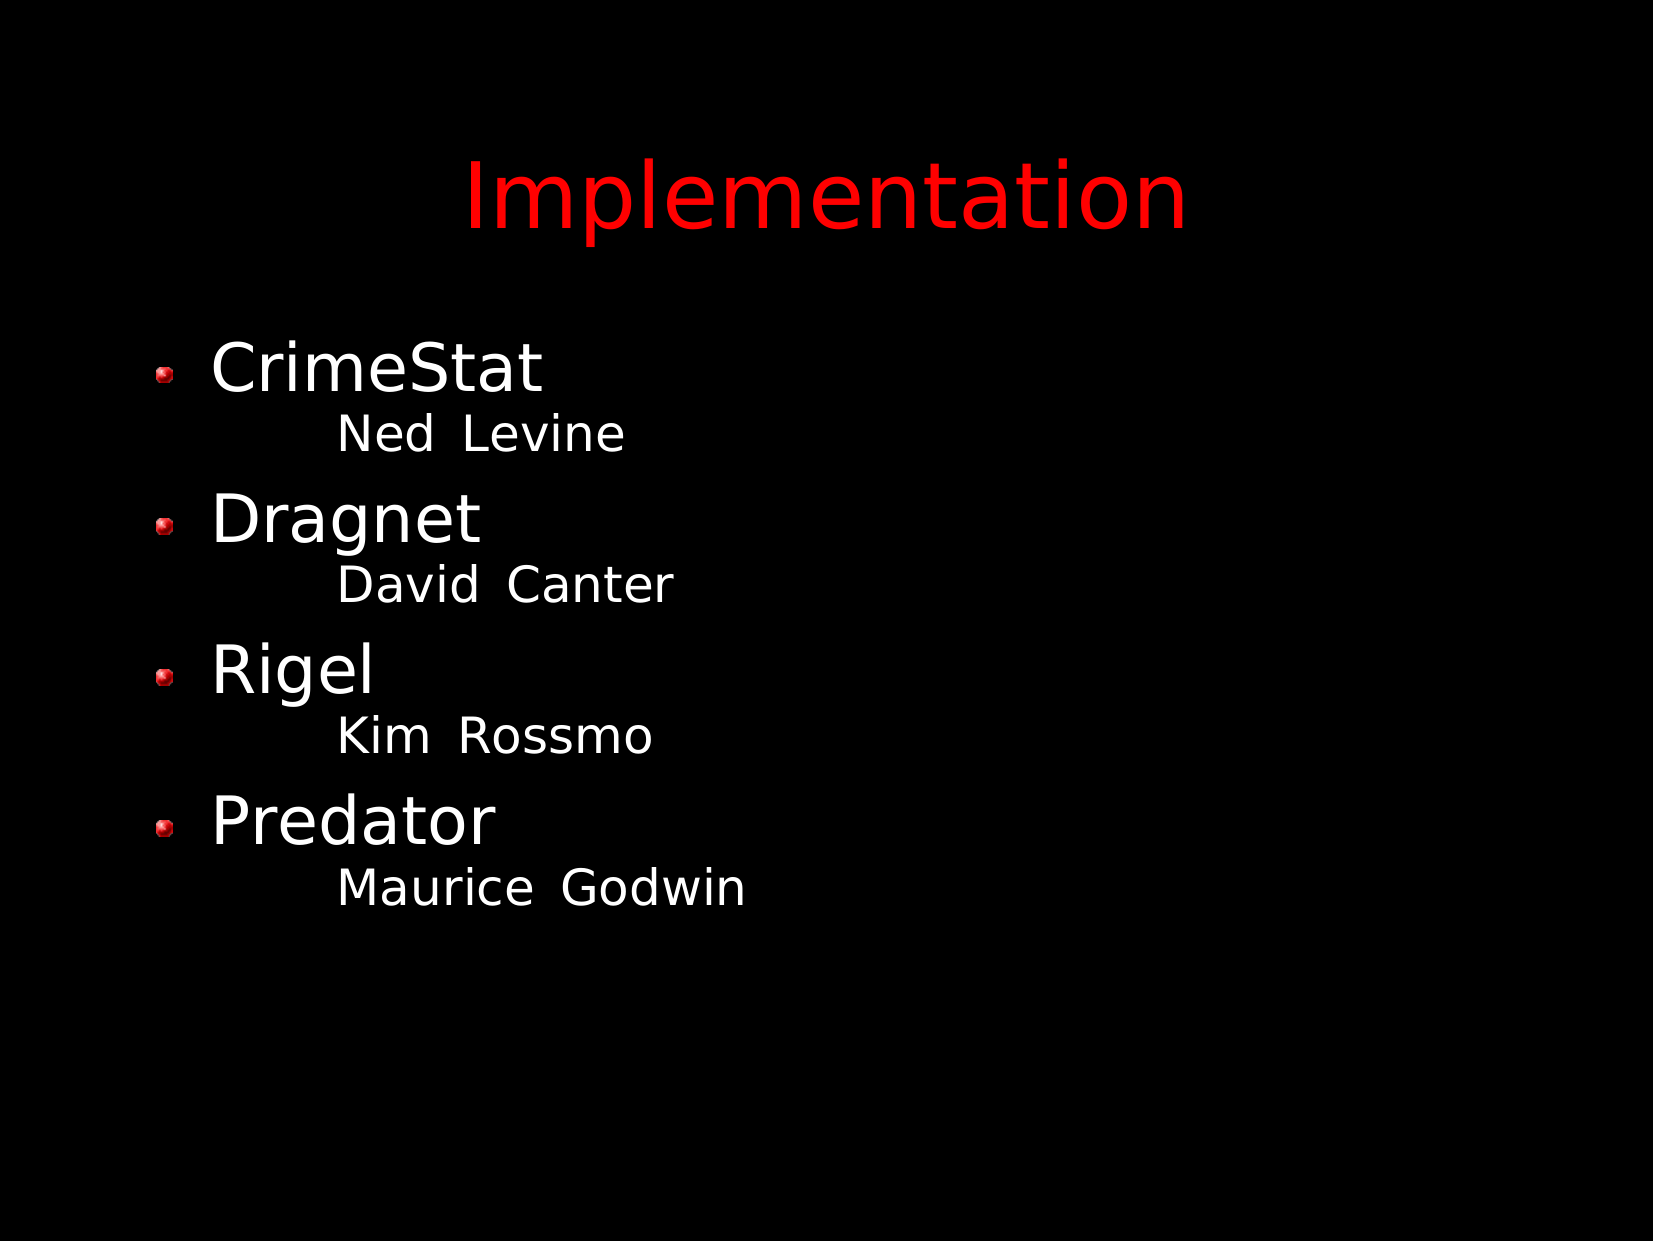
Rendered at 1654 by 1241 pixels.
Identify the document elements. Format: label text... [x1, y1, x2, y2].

title Implementation [121, 102, 1533, 311]
list CrimeStat Ned Levine Dragnet David Canter Rigel Kim Rossmo Predator Maurice Godwin [121, 344, 1533, 1127]
